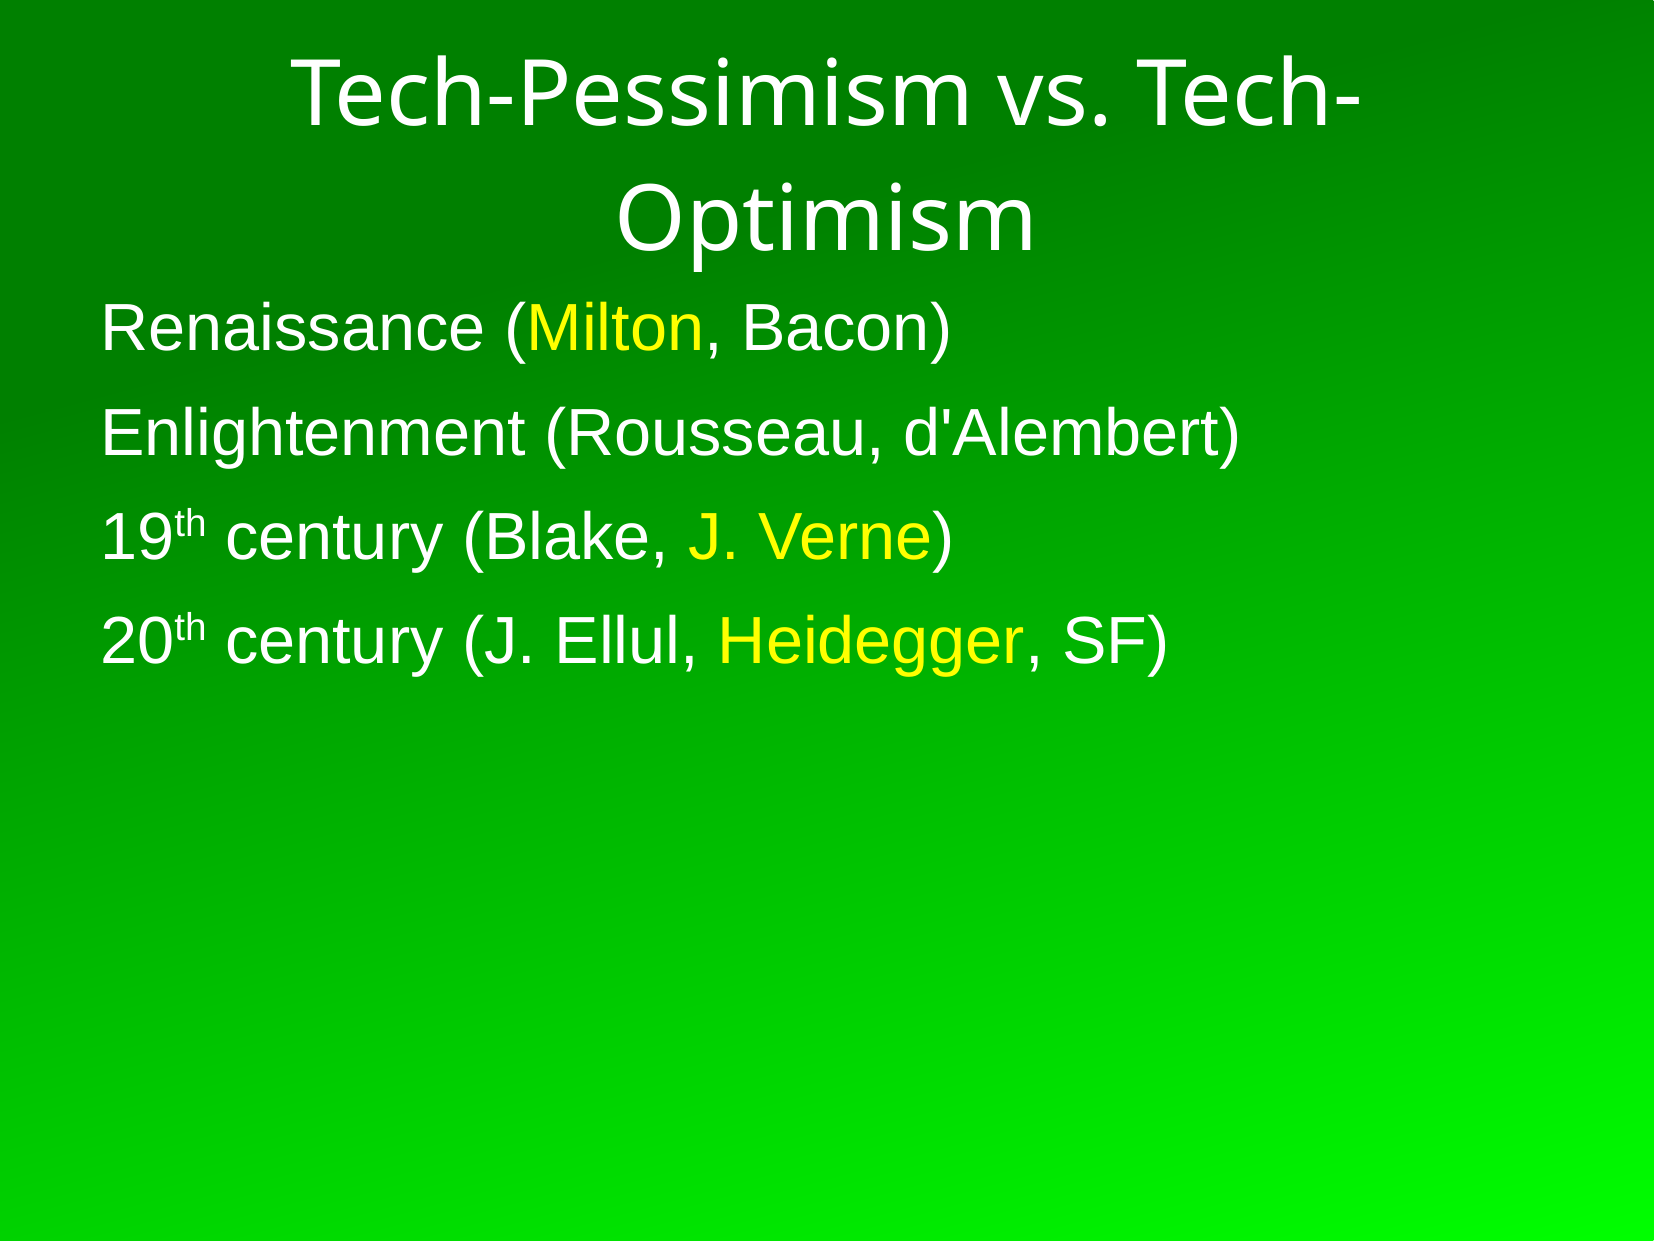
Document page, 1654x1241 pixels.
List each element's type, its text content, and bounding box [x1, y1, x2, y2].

title Tech-Pessimism vs. Tech-Optimism [82, 56, 1571, 250]
list Renaissance (Milton, Bacon) Enlightenment (Rousseau, d'Alembert) 19th century (Blake, J. Verne) 20th century (J. Ellul, Heidegger, SF) [82, 290, 1571, 1094]
